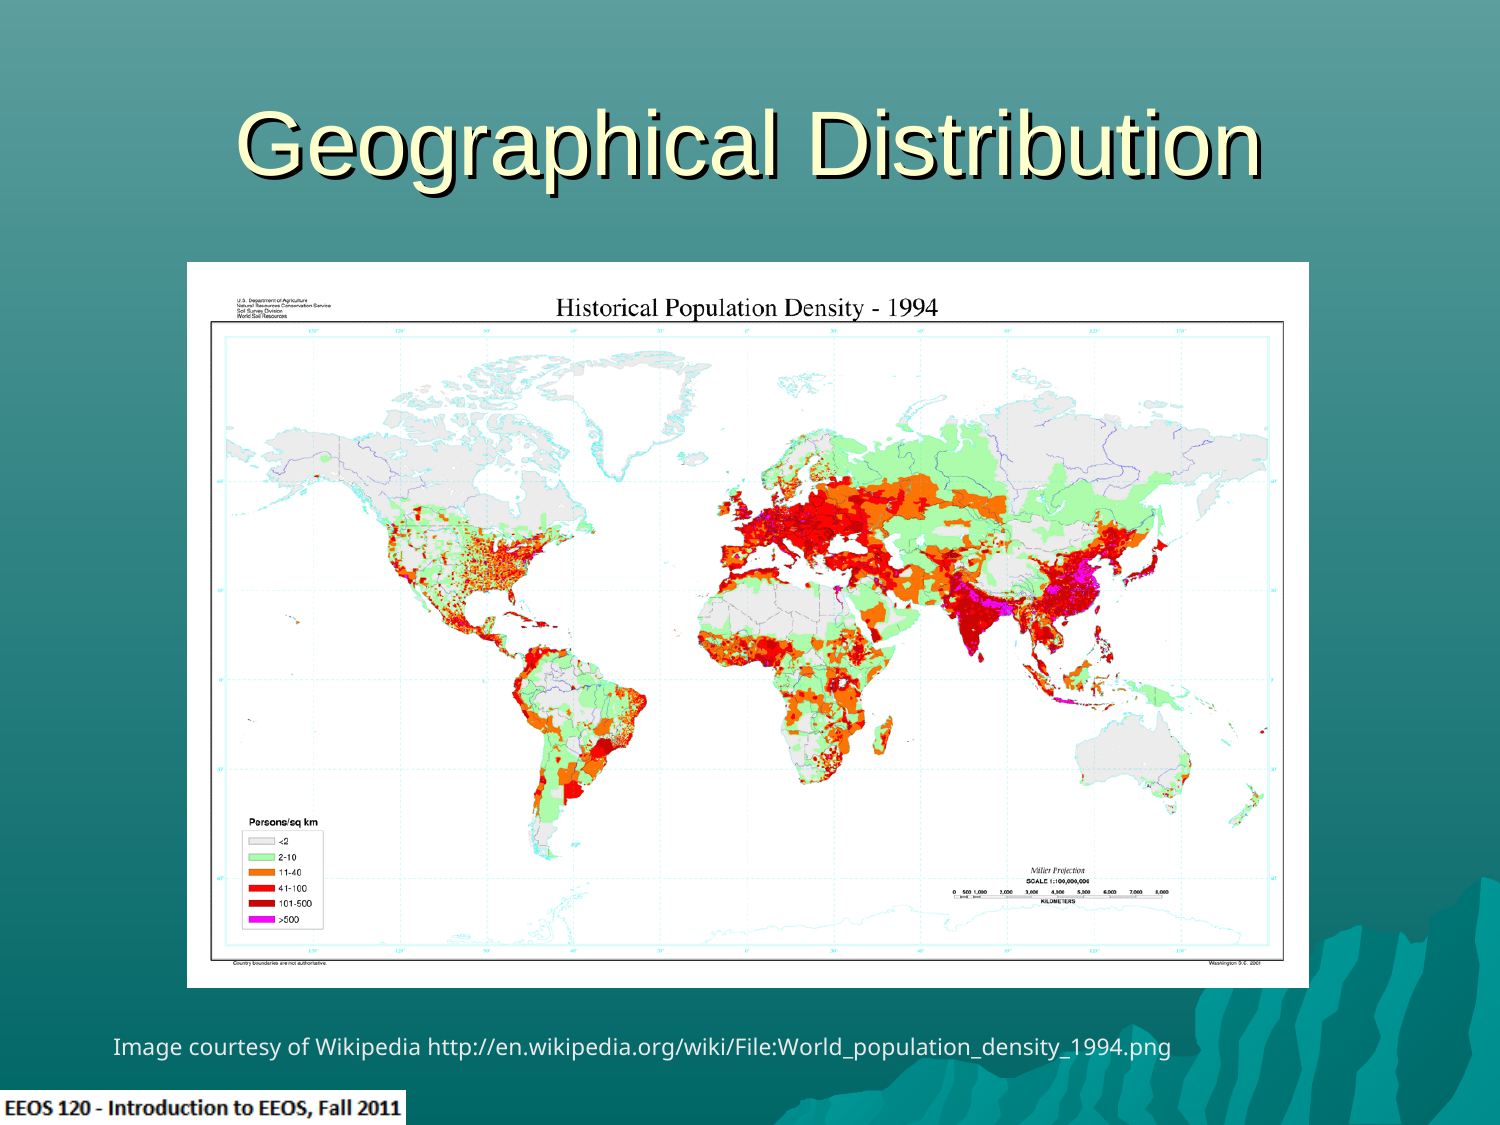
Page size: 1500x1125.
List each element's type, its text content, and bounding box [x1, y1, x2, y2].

title Geographical Distribution [75, 45, 1426, 233]
picture [187, 262, 1309, 988]
picture [0, 1090, 406, 1125]
text_box Image courtesy of Wikipedia http://en.wikipedia.org/wiki/File:World_population_density_1994.png [98, 1025, 1189, 1068]
list [75, 262, 1426, 1006]
